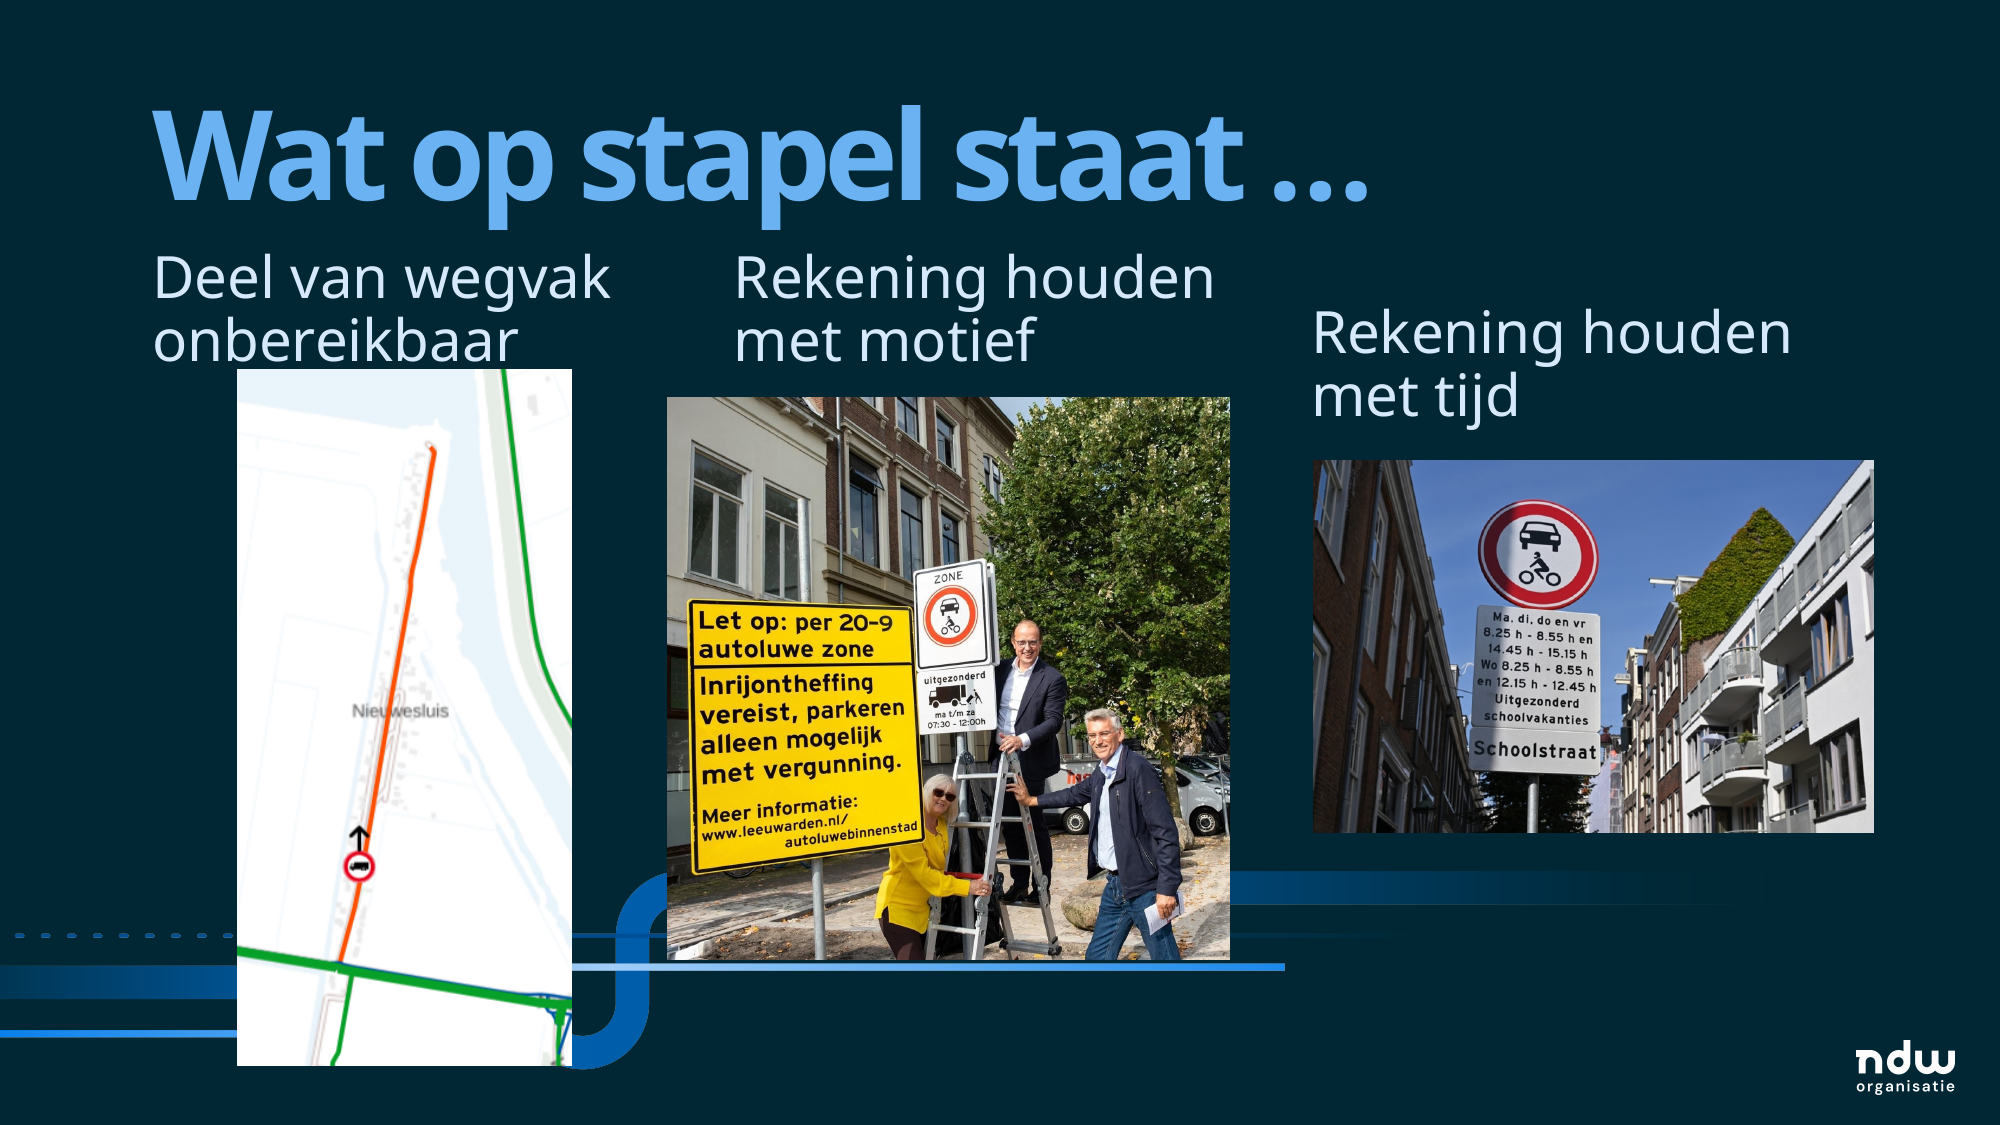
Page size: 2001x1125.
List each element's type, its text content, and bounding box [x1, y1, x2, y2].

list Rekening houden met tijd [1296, 295, 1859, 1016]
title Wat op stapel staat … [137, 59, 1863, 278]
picture [667, 398, 1230, 959]
list Rekening houden met motief [718, 240, 1282, 1016]
picture [237, 370, 572, 1066]
list Deel van wegvak onbereikbaar [137, 240, 700, 961]
picture [1314, 461, 1873, 832]
